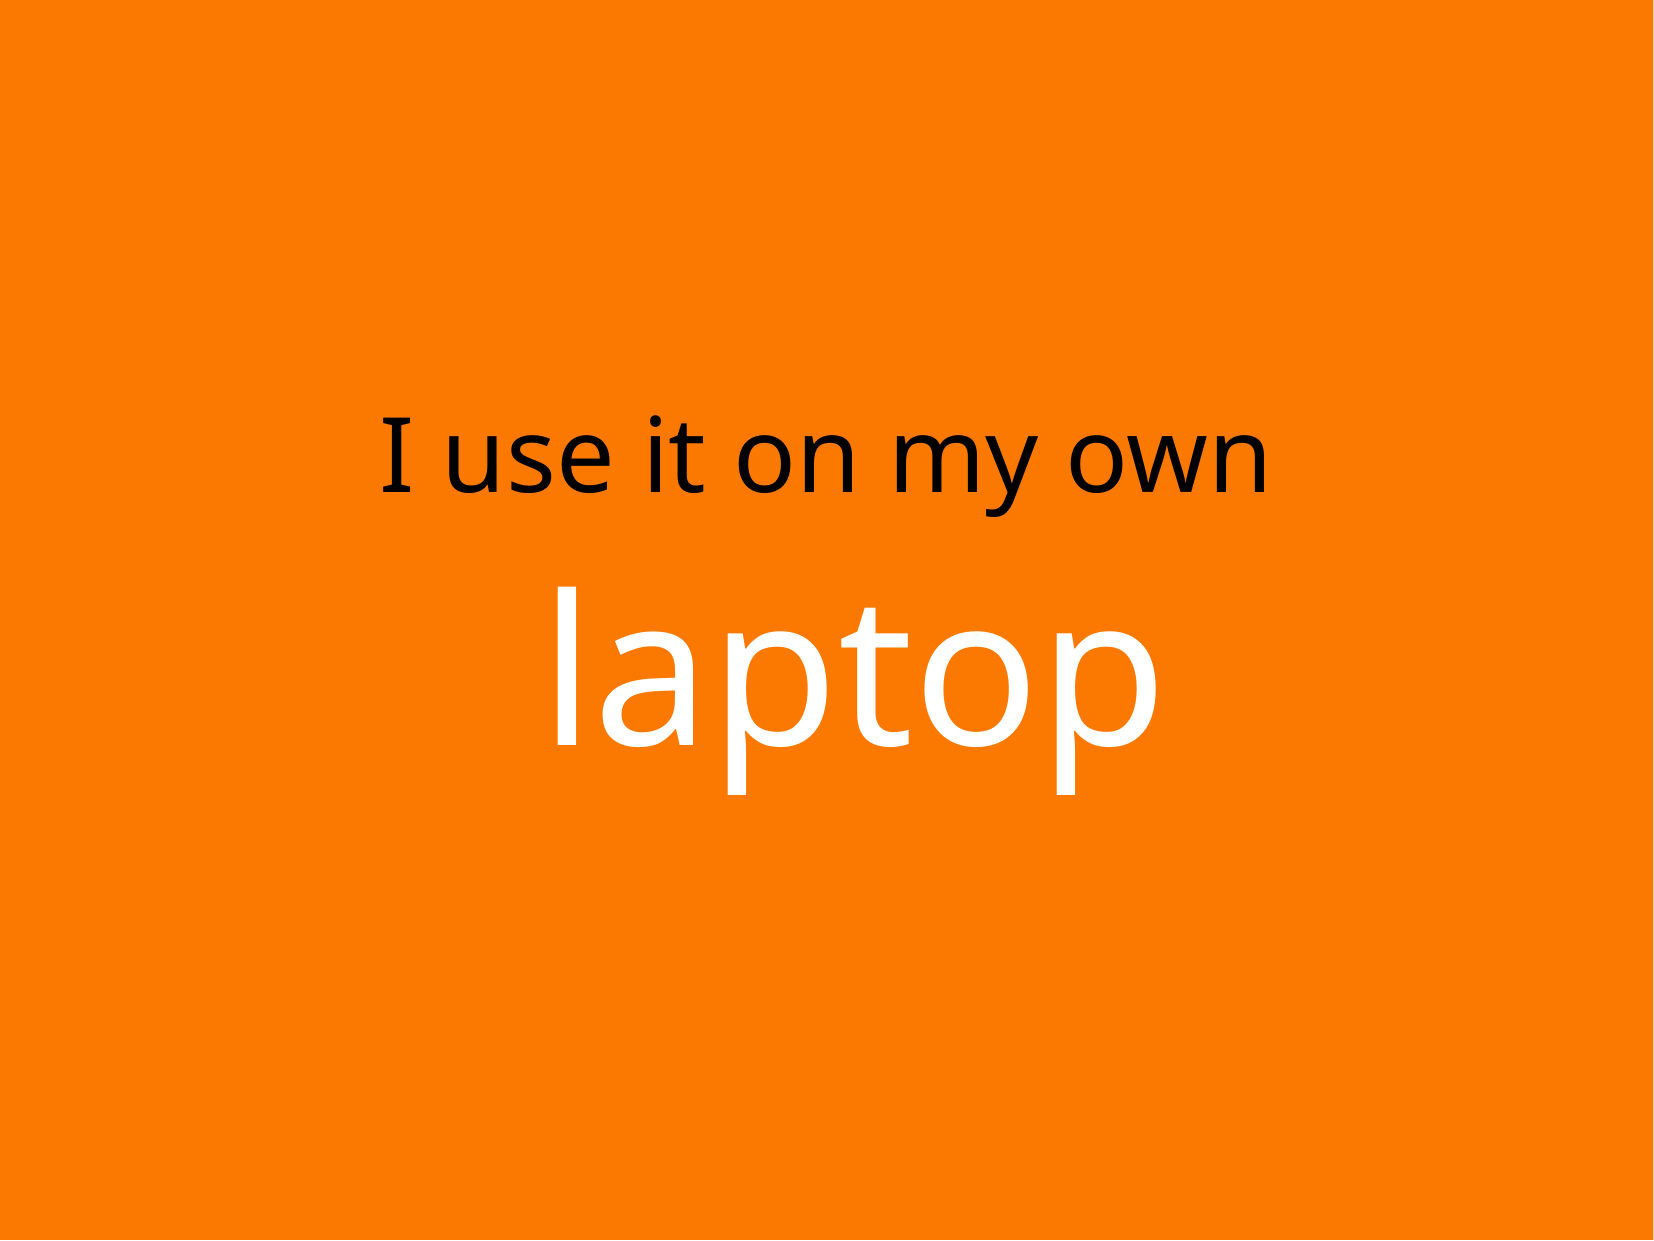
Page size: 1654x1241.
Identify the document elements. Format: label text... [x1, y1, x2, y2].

text_box I use it on my own laptop [0, 374, 1654, 814]
